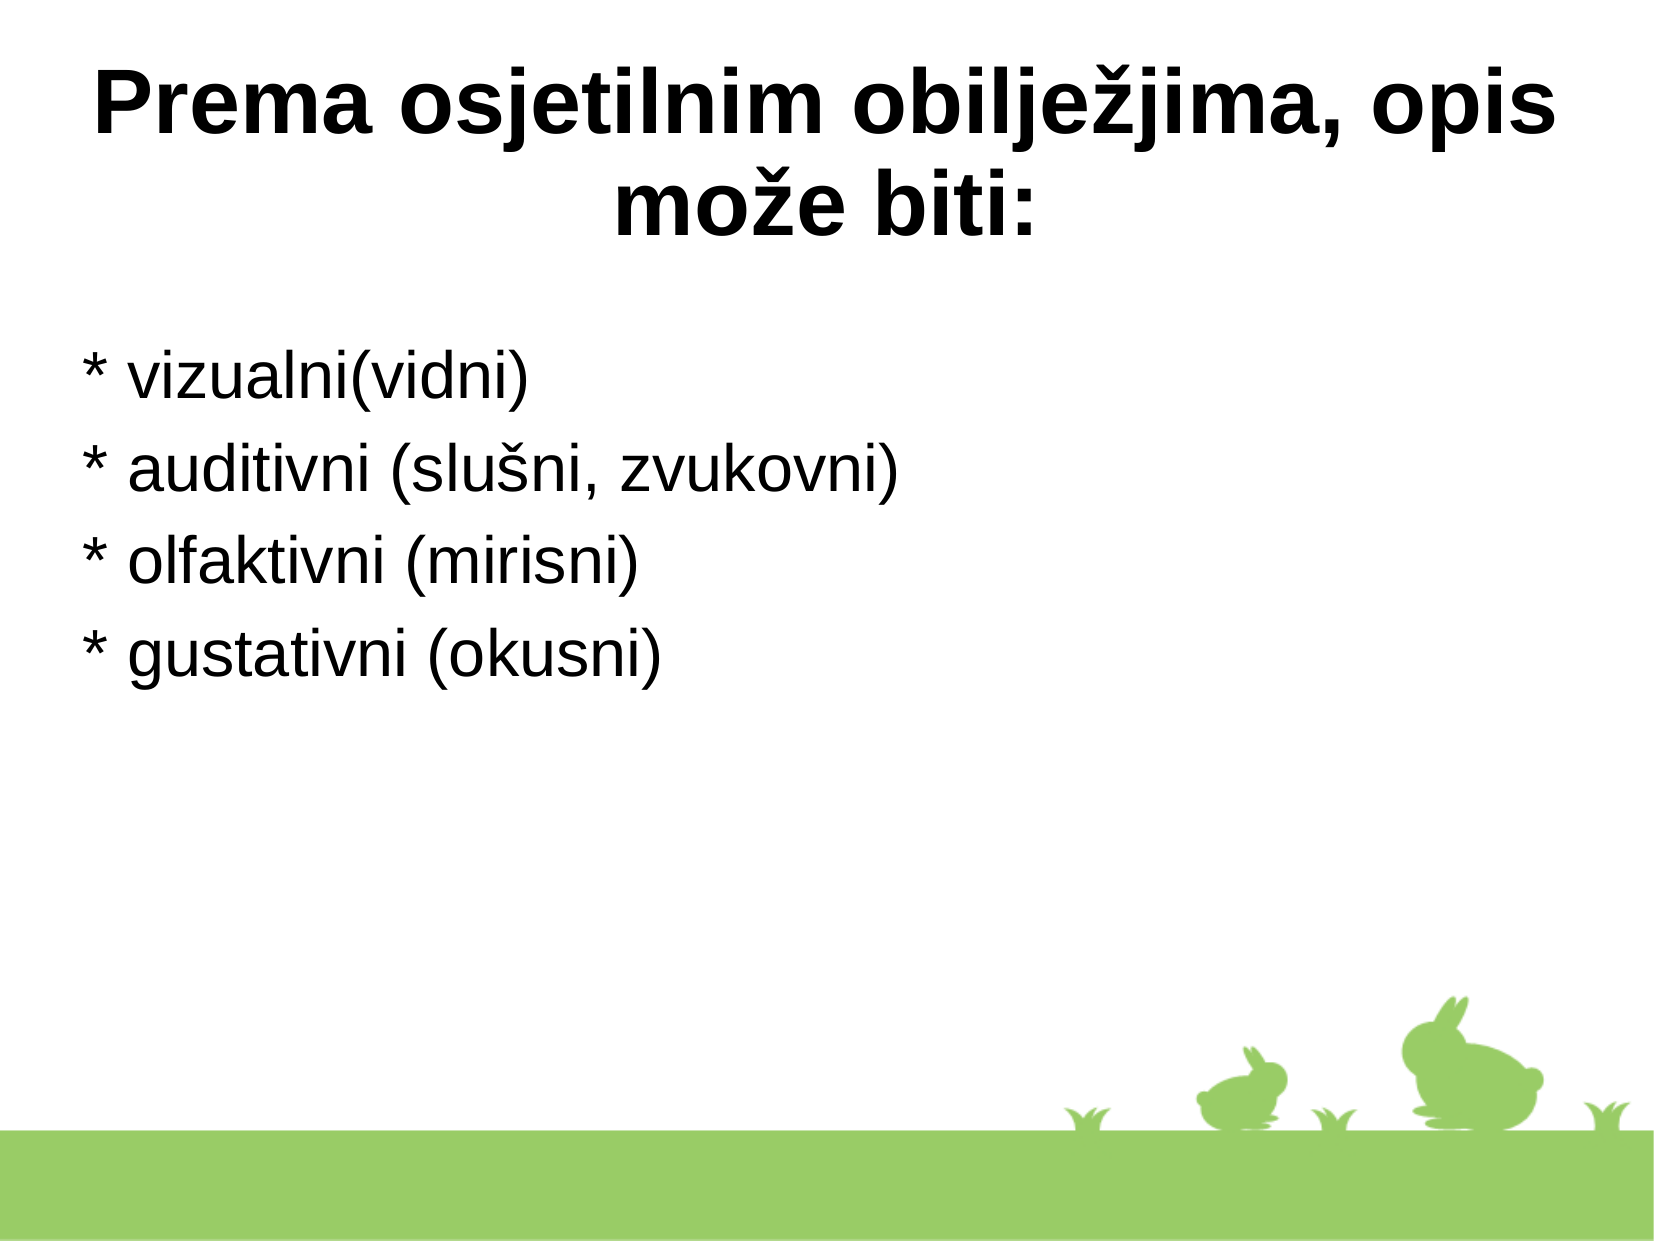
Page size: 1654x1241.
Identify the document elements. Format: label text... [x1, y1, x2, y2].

list * vizualni(vidni) * auditivni (slušni, zvukovni) * olfaktivni (mirisni) * gustativni (okusni) [82, 290, 1571, 1010]
picture [0, 0, 1654, 1241]
title Prema osjetilnim obilježjima, opis može biti: [82, 49, 1571, 257]
